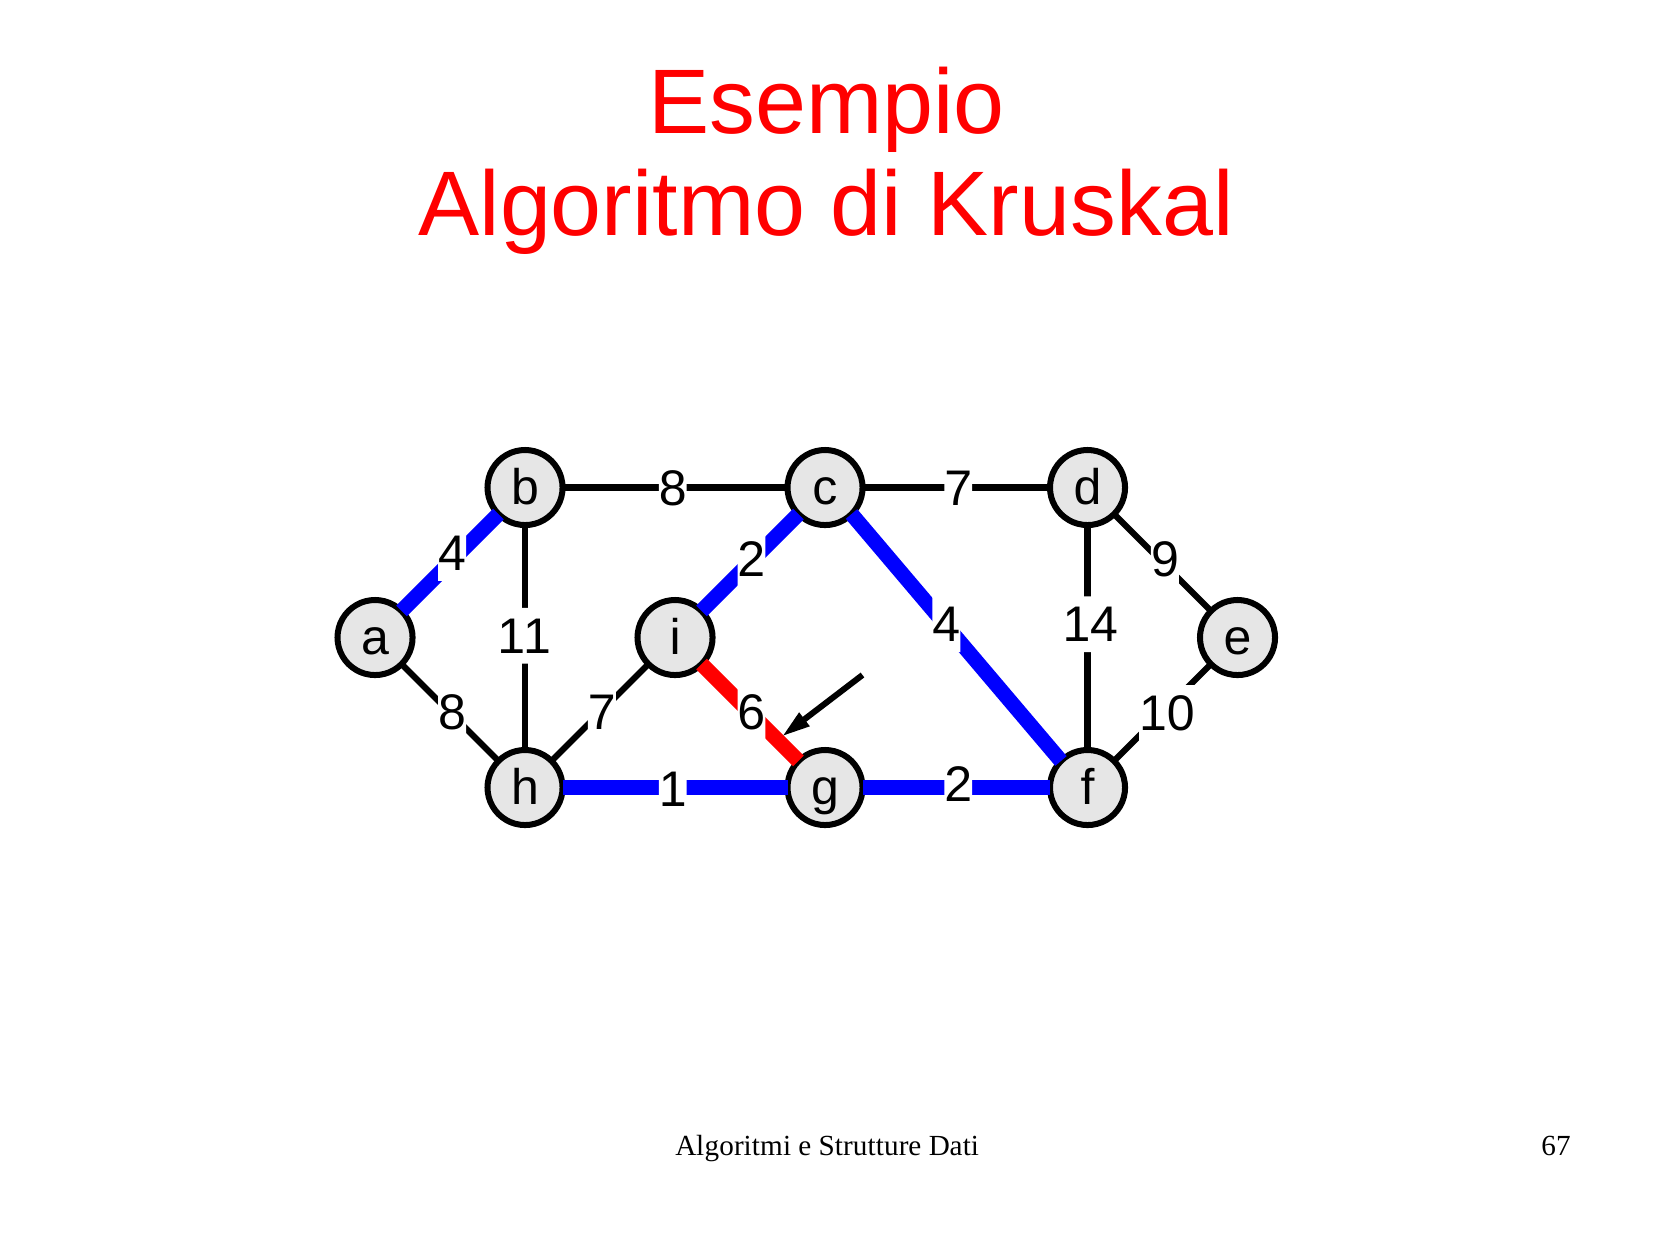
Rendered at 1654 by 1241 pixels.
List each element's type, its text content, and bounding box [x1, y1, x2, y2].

text_box 7 [587, 684, 616, 741]
text_box 8 [658, 460, 687, 516]
text_box 1 [658, 761, 687, 818]
text_box 14 [1062, 596, 1119, 653]
text_box b [487, 450, 563, 525]
text_box 7 [944, 460, 973, 517]
text_box c [787, 450, 863, 526]
text_box a [337, 600, 413, 676]
text_box e [1200, 600, 1276, 676]
text_box 10 [1139, 685, 1195, 741]
text_box 4 [438, 525, 467, 581]
title Esempio Algoritmo di Kruskal [82, 49, 1571, 257]
text_box d [1050, 450, 1126, 525]
text_box 4 [932, 596, 961, 653]
text_box 2 [944, 756, 973, 812]
text_box i [637, 600, 713, 676]
text_box h [487, 750, 563, 826]
text_box 6 [737, 684, 766, 741]
text_box 8 [438, 684, 467, 741]
text_box f [1050, 750, 1126, 826]
text_box g [788, 750, 863, 826]
text_box 2 [737, 531, 766, 588]
text_box 11 [497, 607, 557, 664]
text_box 9 [1150, 531, 1179, 588]
